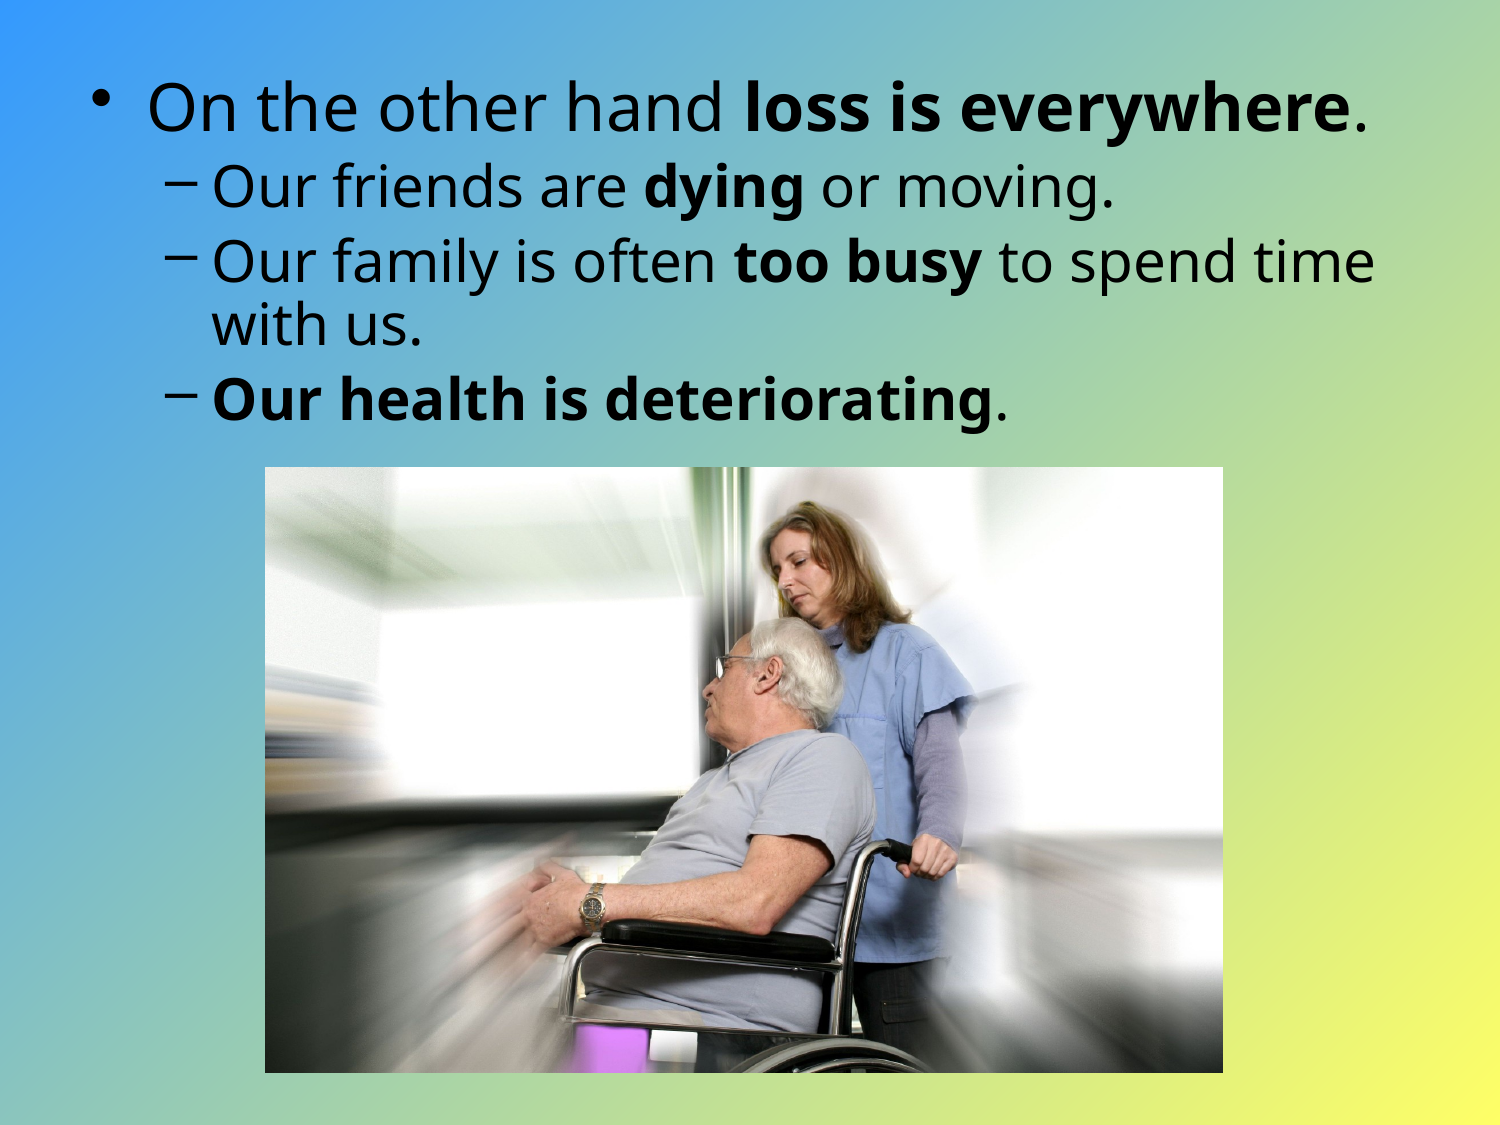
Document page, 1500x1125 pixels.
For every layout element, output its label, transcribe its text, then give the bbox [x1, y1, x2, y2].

list On the other hand loss is everywhere. Our friends are dying or moving. Our family is often too busy to spend time with us. Our health is deteriorating. [75, 66, 1424, 468]
picture [265, 467, 1223, 1073]
